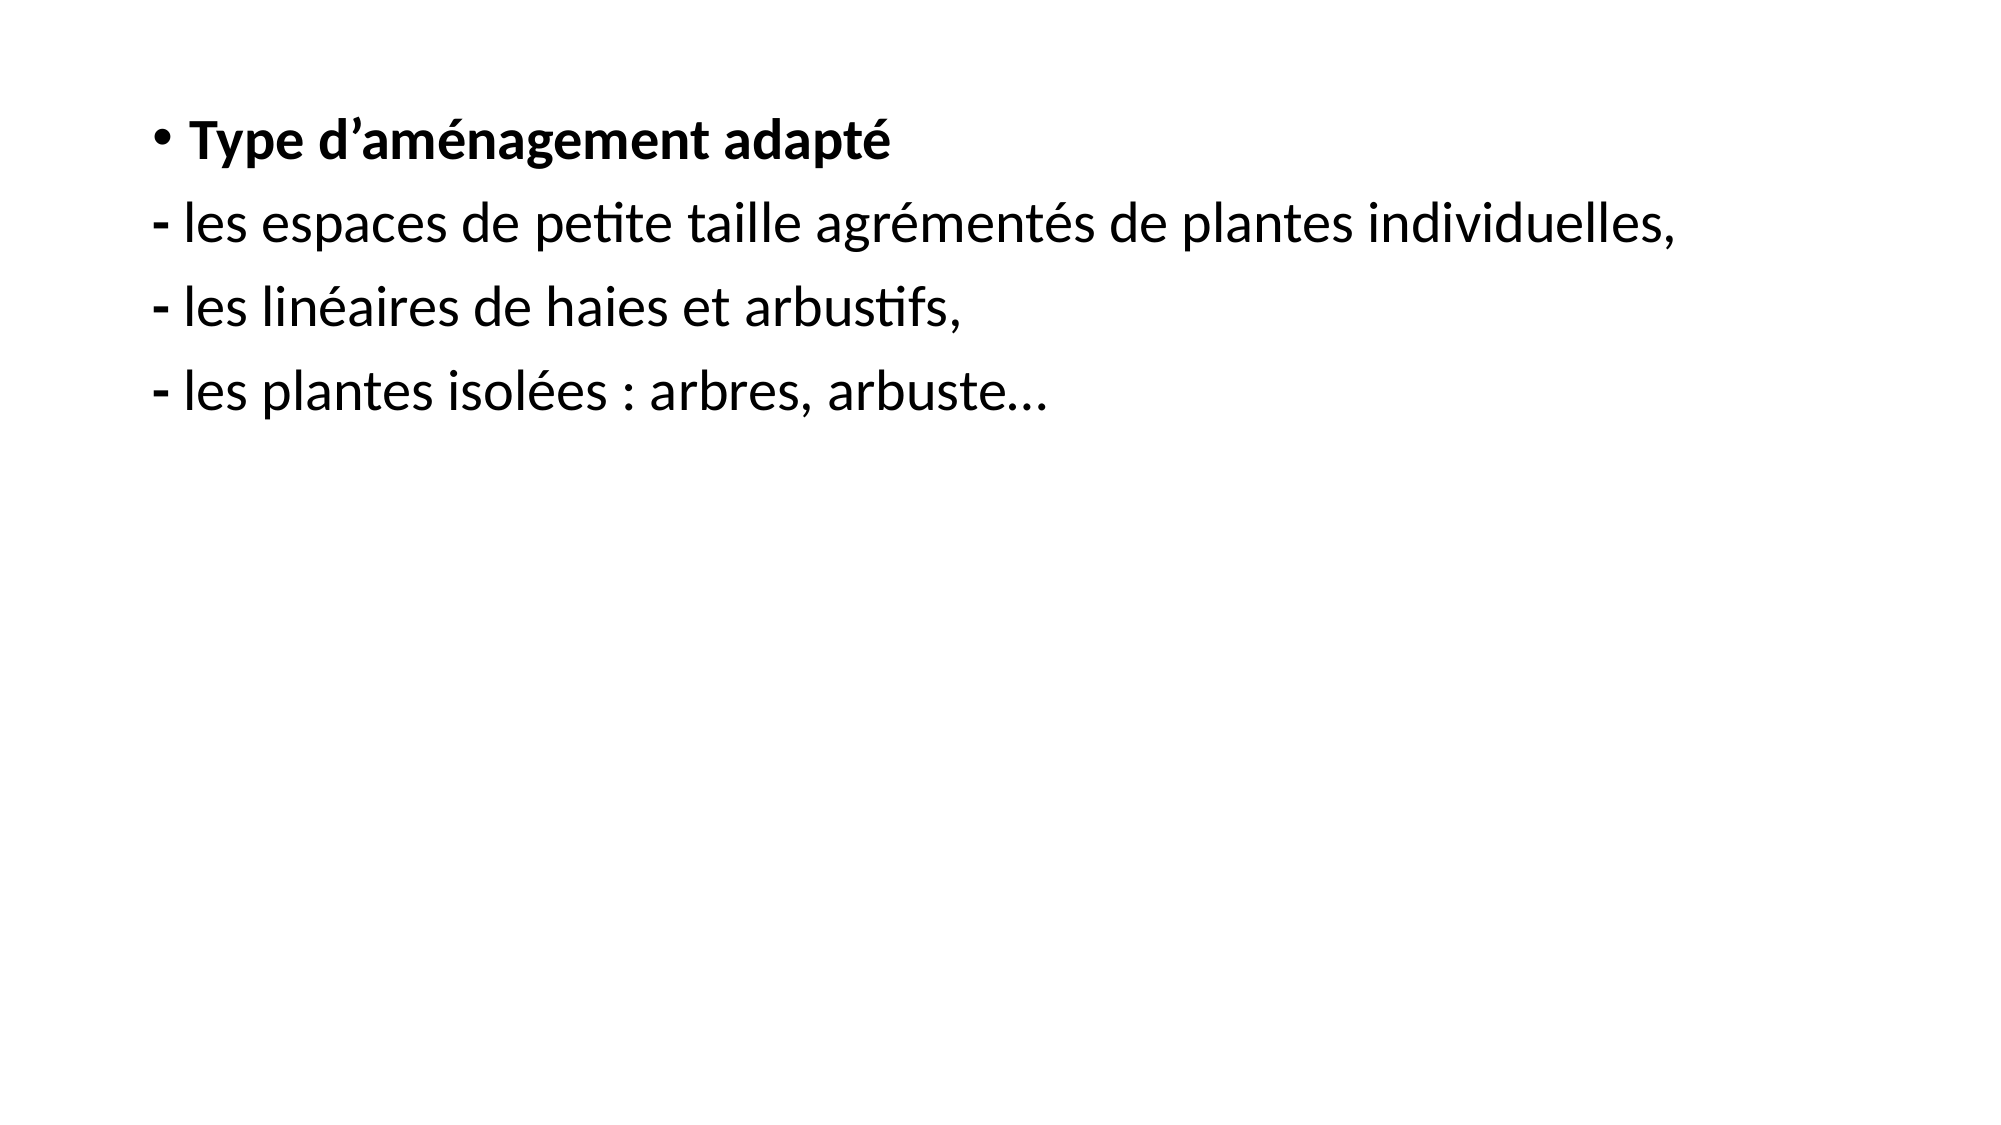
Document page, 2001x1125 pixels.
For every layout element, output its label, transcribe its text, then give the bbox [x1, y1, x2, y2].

list Type d’aménagement adapté - les espaces de petite taille agrémentés de plantes individuelles, - les linéaires de haies et arbustifs, - les plantes isolées : arbres, arbuste… [137, 101, 1863, 1014]
